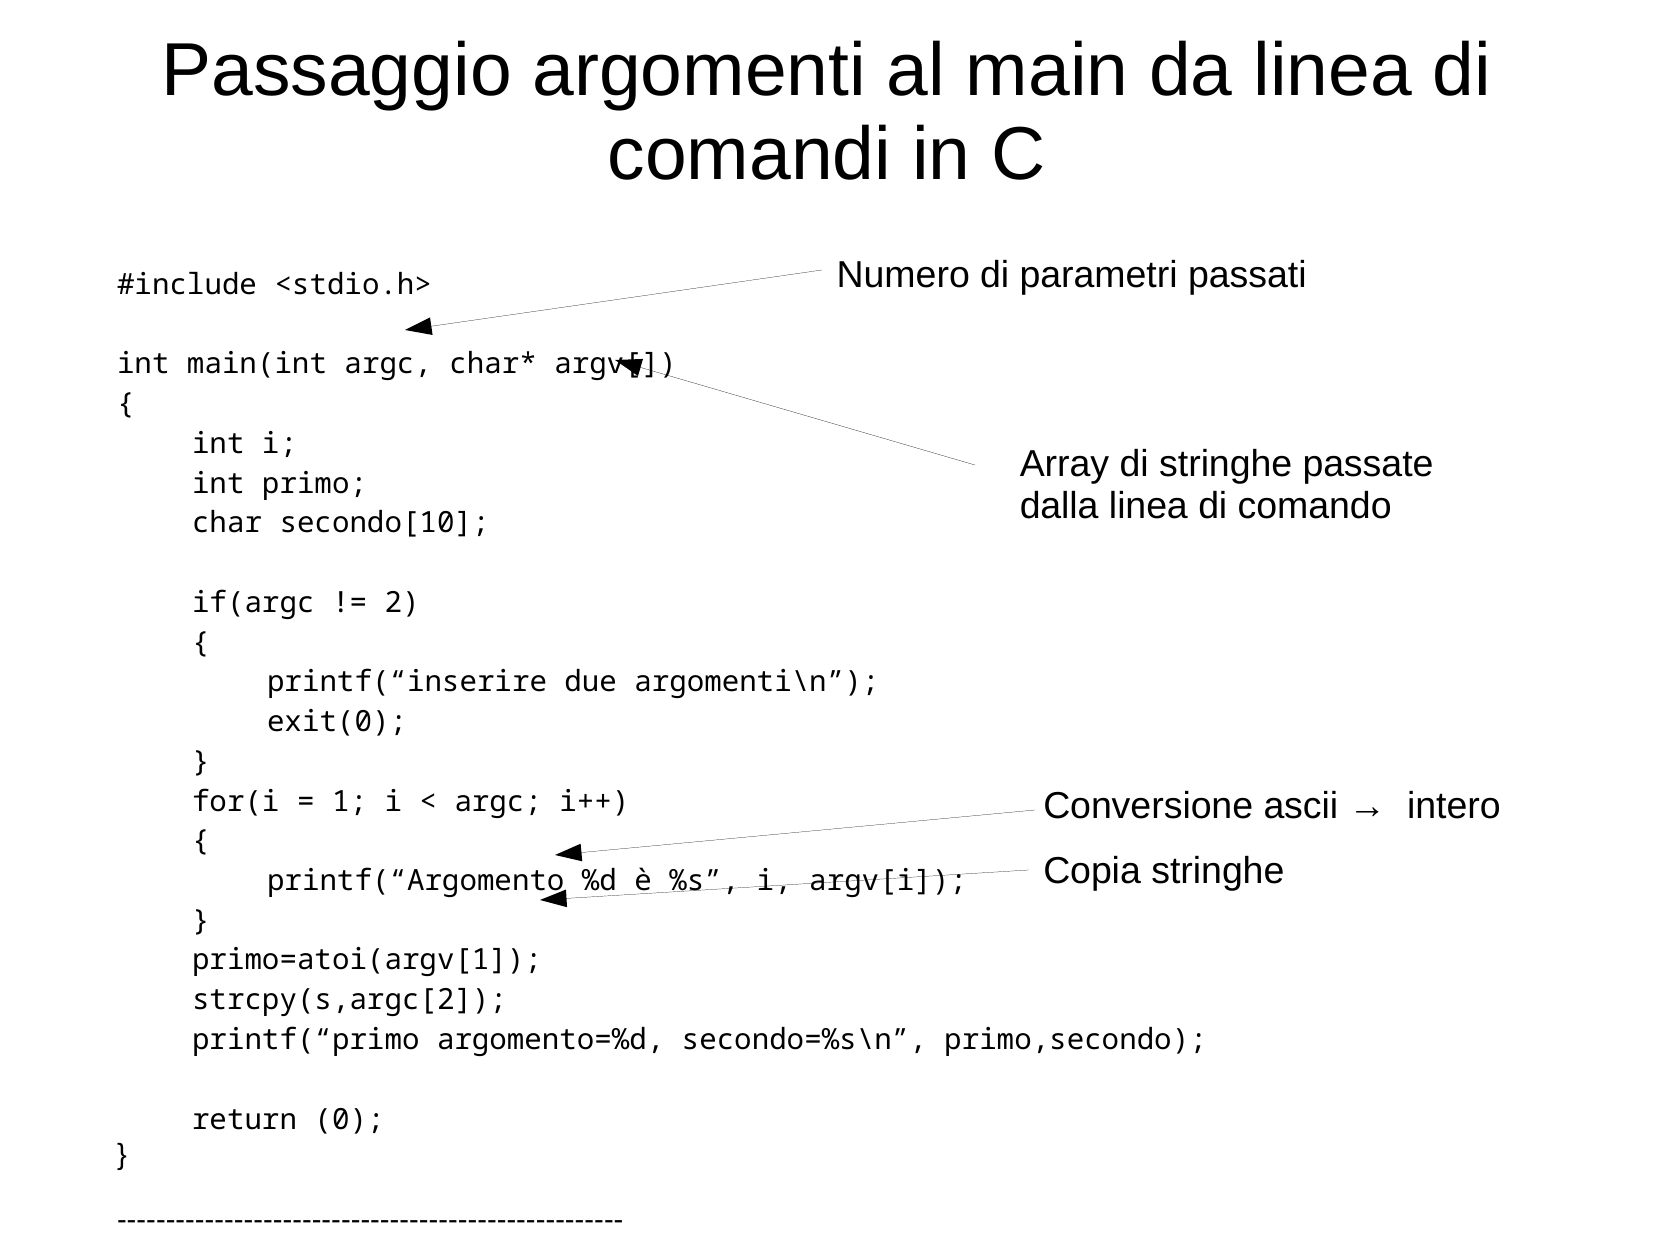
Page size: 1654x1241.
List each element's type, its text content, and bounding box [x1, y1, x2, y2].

text_box Copia stringhe [1028, 842, 1599, 900]
title Passaggio argomenti al main da linea di comandi in C [82, 8, 1571, 216]
text_box Numero di parametri passati [821, 246, 1366, 303]
text_box Conversione ascii → intero [1028, 777, 1599, 835]
text_box #include <stdio.h> int main(int argc, char* argv[]) { int i; int primo; char secondo[10]; if(argc != 2) { printf(“inserire due argomenti\n”); exit(0); } for(i = 1; i < argc; i++) { printf(“Argomento %d è %s”, i, argv[i]); } primo=atoi(argv[1]); strcpy(s,argc[2]); printf(“primo argomento=%d, secondo=%s\n”, primo,secondo); return (0); } ---------------------------------------------------- gcc argomenti.c ./a.out [102, 255, 1558, 1216]
text_box Array di stringhe passate dalla linea di comando [1005, 435, 1471, 534]
